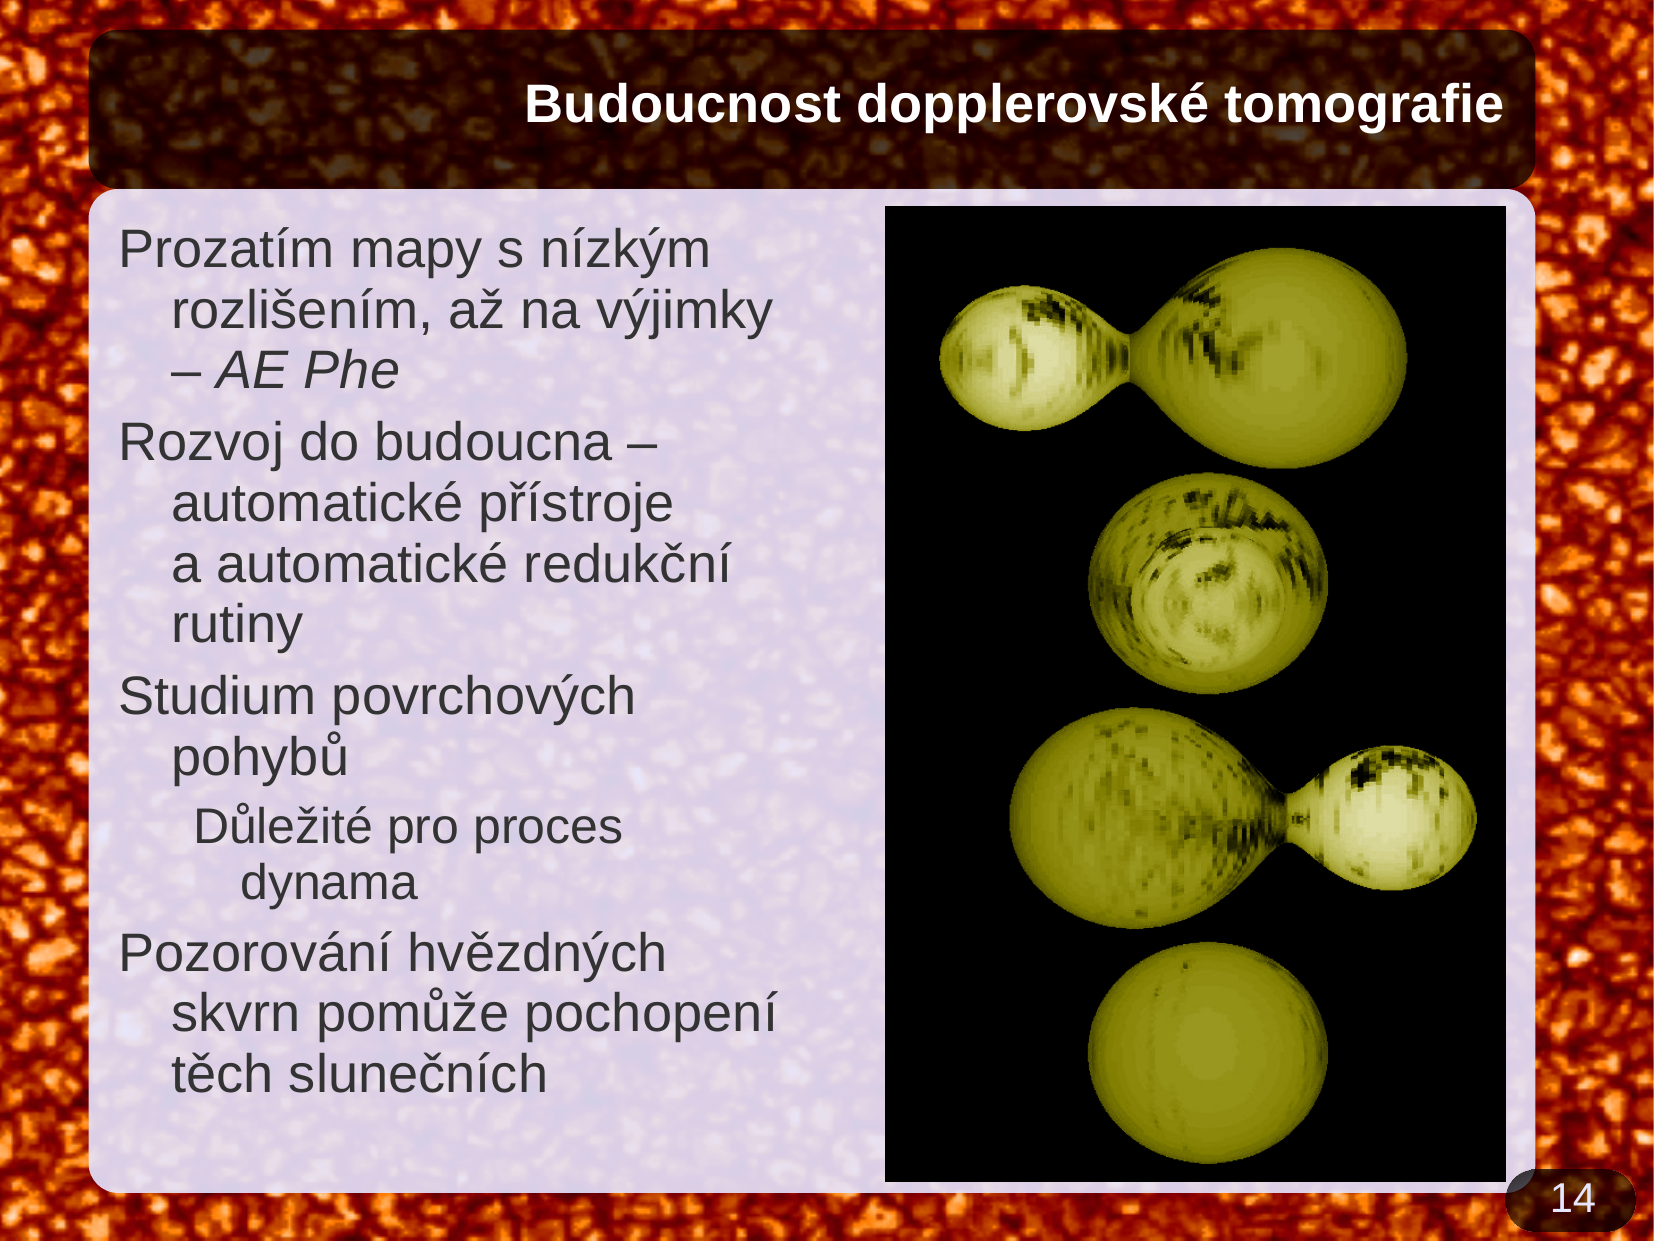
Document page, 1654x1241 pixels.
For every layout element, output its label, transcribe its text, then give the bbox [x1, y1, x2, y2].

list Prozatím mapy s nízkým rozlišením, až na výjimky – AE Phe Rozvoj do budoucna – automatické přístroje a automatické redukční rutiny Studium povrchových pohybů Důležité pro proces dynama Pozorování hvězdných skvrn pomůže pochopení těch slunečních [118, 218, 781, 1104]
title Budoucnost dopplerovské tomografie [118, 59, 1506, 148]
text_box [885, 206, 1506, 1182]
picture [0, 0, 1654, 1241]
